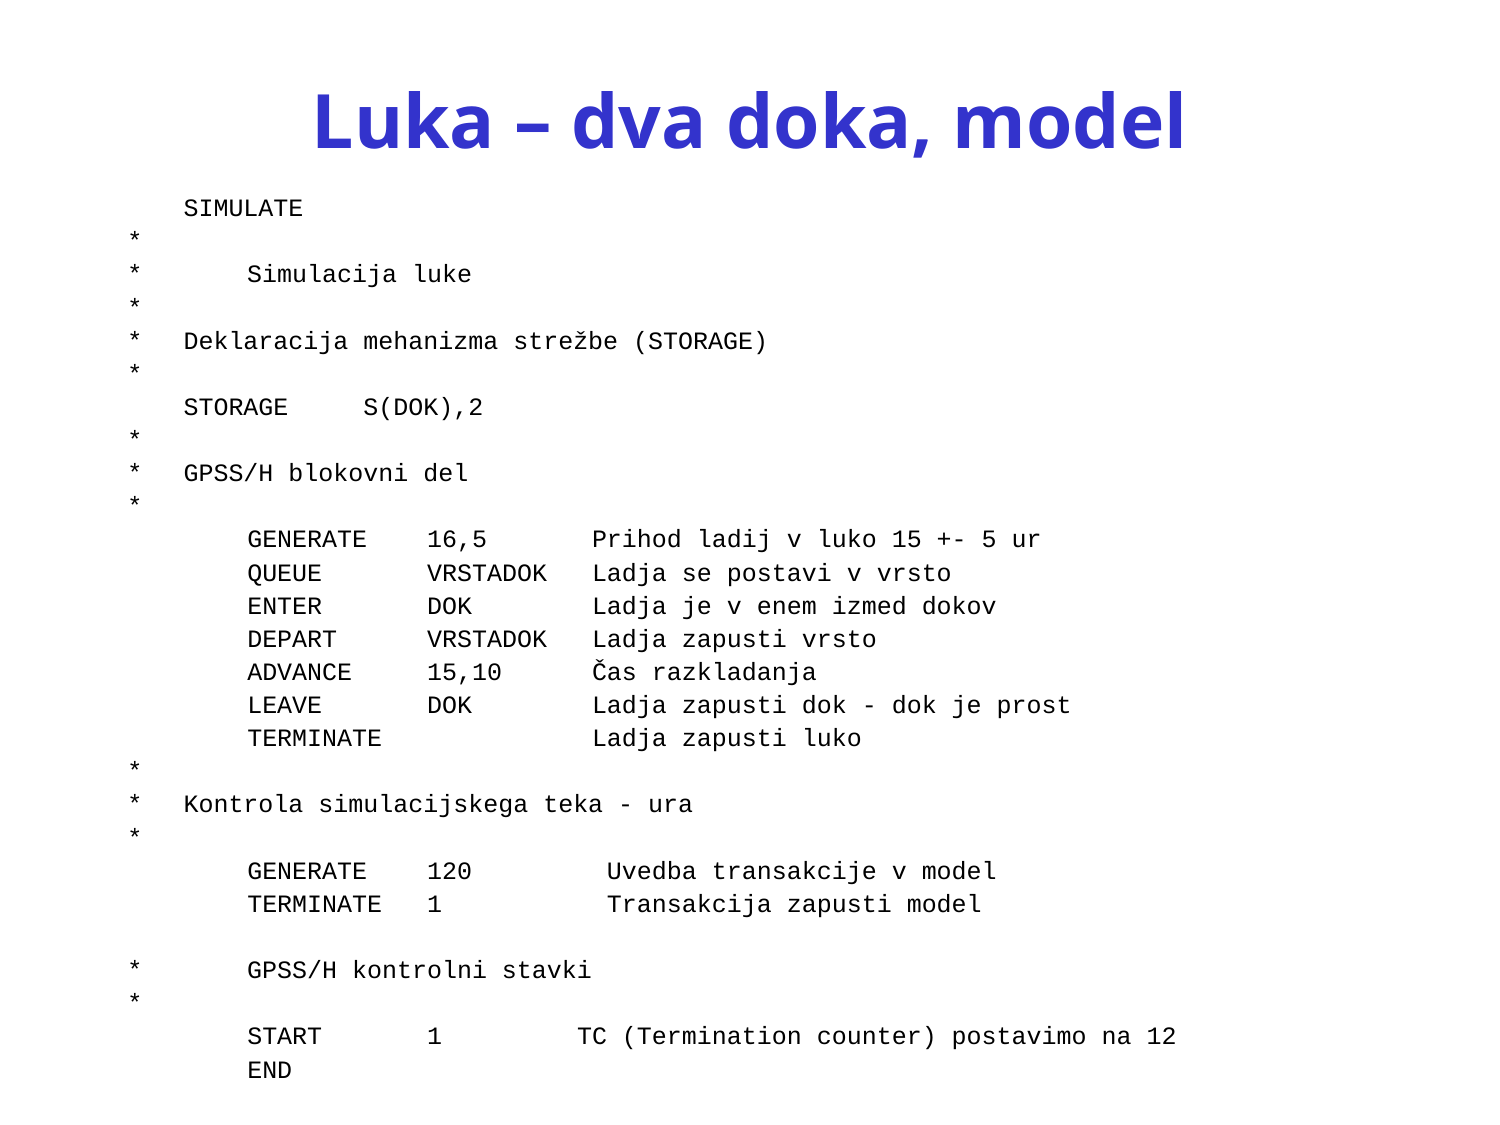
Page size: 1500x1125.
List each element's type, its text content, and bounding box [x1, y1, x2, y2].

list SIMULATE * * Simulacija luke * * Deklaracija mehanizma strežbe (STORAGE) * STORAGE S(DOK),2 * * GPSS/H blokovni del * GENERATE 16,5 Prihod ladij v luko 15 +- 5 ur QUEUE VRSTADOK Ladja se postavi v vrsto ENTER DOK Ladja je v enem izmed dokov DEPART VRSTADOK Ladja zapusti vrsto ADVANCE 15,10 Čas razkladanja LEAVE DOK Ladja zapusti dok - dok je prost TERMINATE Ladja zapusti luko * * Kontrola simulacijskega teka - ura * GENERATE 120 Uvedba transakcije v model TERMINATE 1 Transakcija zapusti model * GPSS/H kontrolni stavki * START 1 TC (Termination counter) postavimo na 12 END [112, 187, 1388, 1092]
title Luka – dva doka, model [112, 24, 1388, 187]
